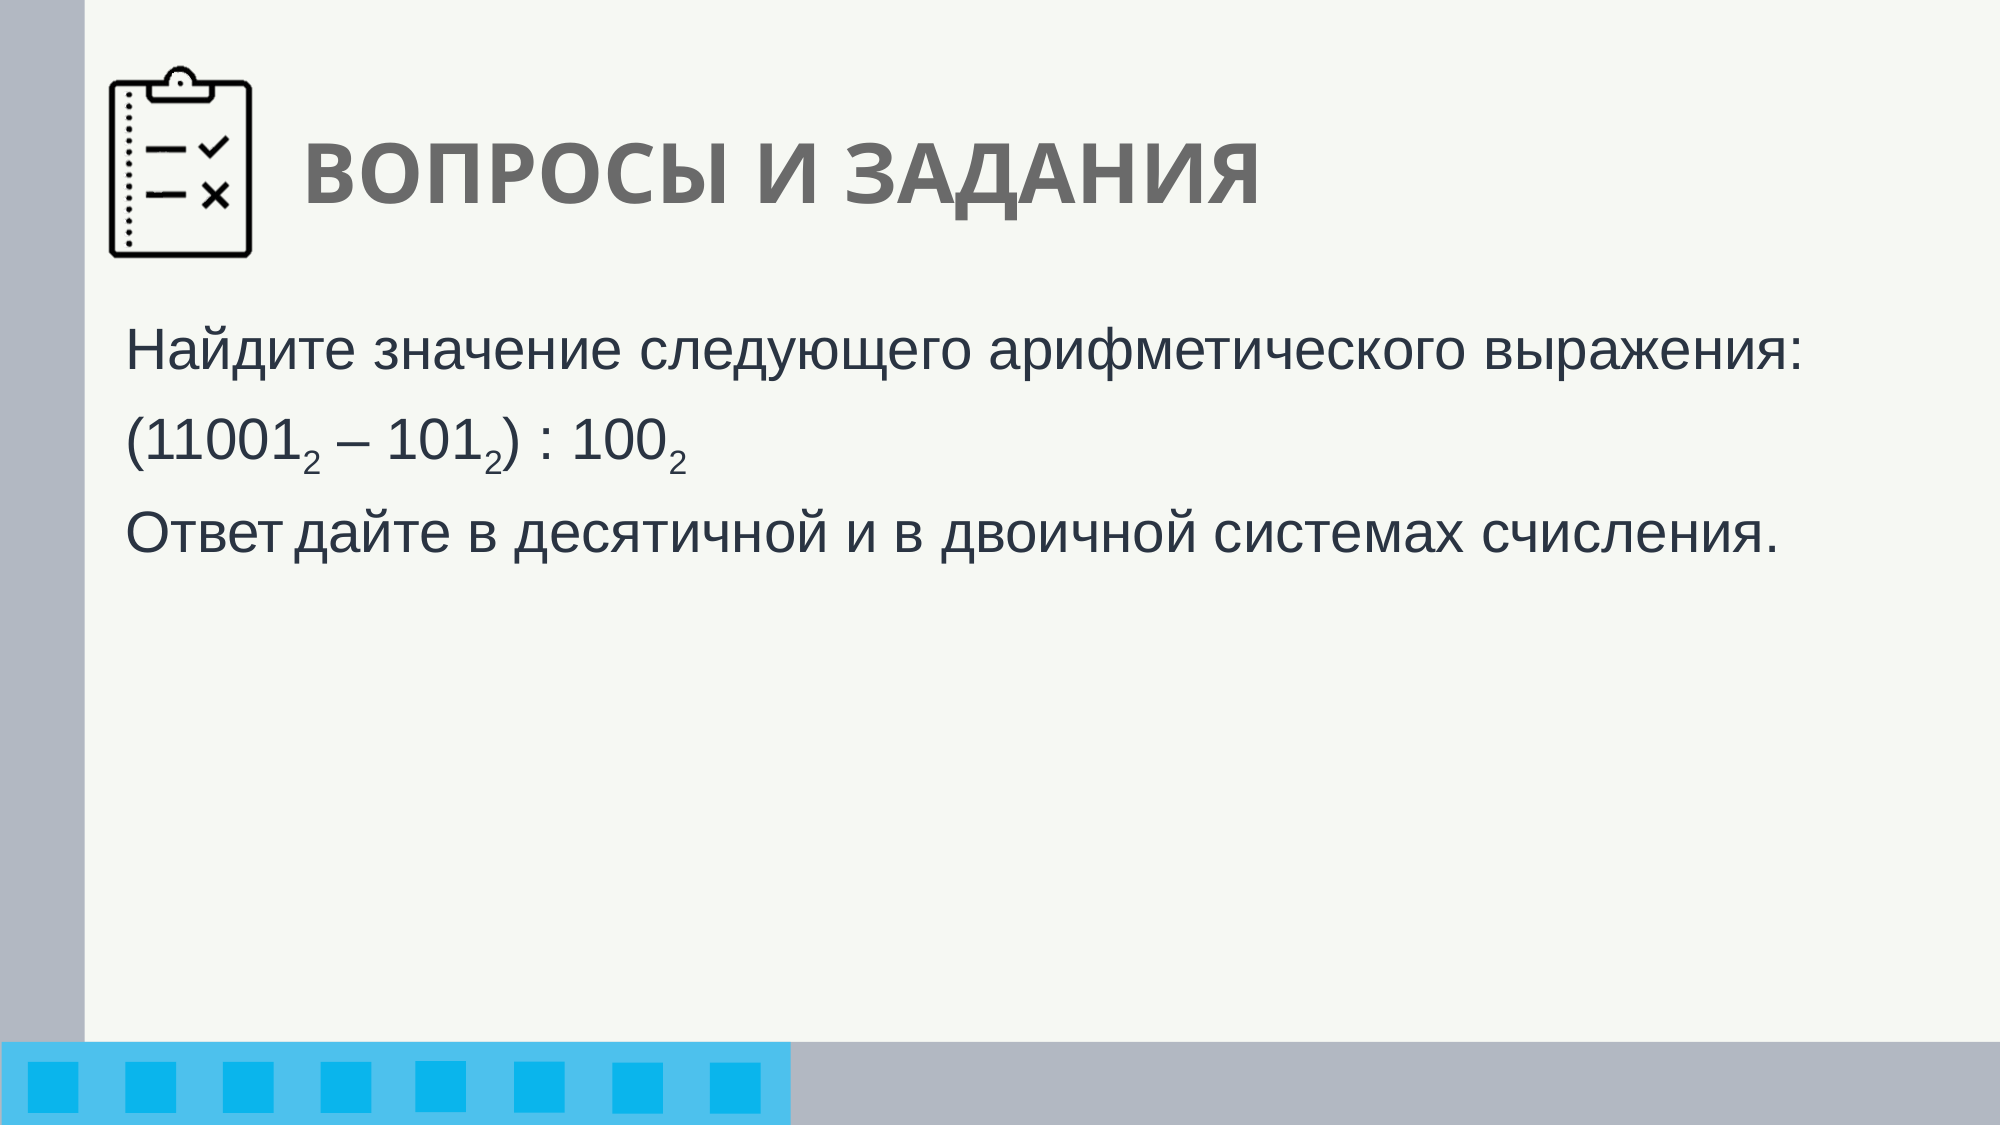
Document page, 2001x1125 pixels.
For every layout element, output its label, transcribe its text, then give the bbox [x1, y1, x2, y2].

title ВОПРОСЫ И ЗАДАНИЯ [285, 67, 1892, 286]
list Найдите значение следующего арифметического выражения: (110012 – 1012) : 1002 Ответ дайте в десятичной и в двоичной системах счисления. [110, 311, 1892, 1058]
picture [85, 54, 286, 286]
